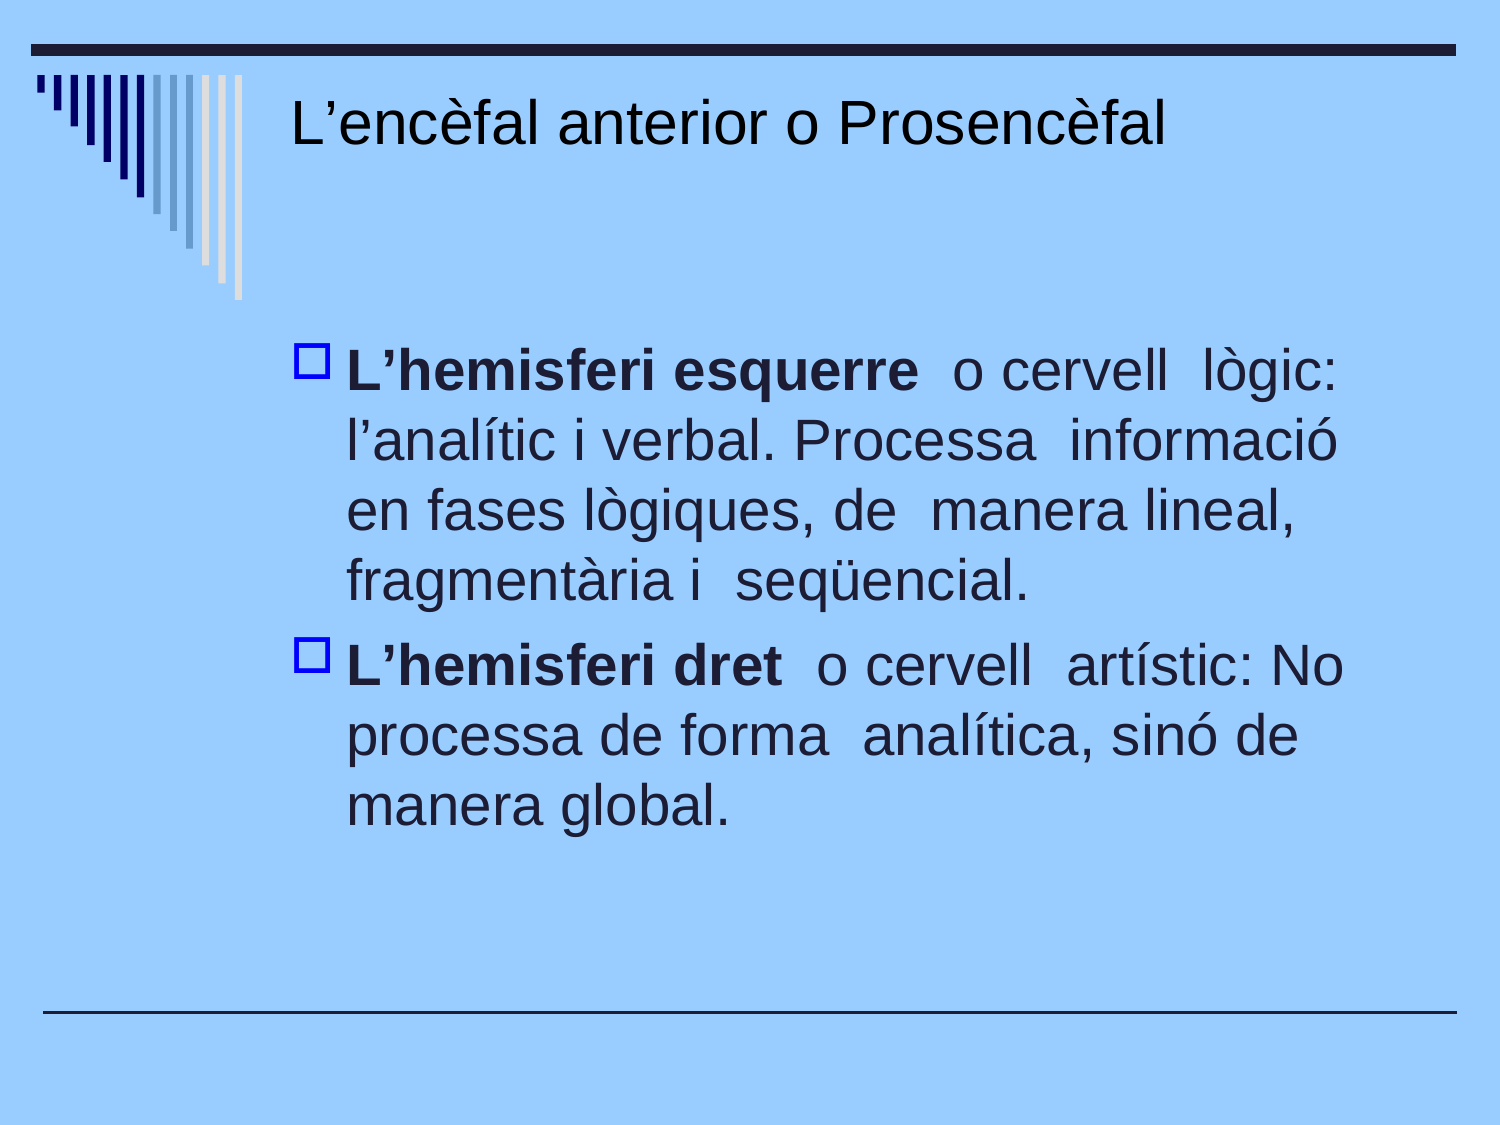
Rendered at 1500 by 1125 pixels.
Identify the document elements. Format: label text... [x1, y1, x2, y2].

list L’hemisferi esquerre o cervell lògic: l’analític i verbal. Processa informació en fases lògiques, de manera lineal, fragmentària i seqüencial. L’hemisferi dret o cervell artístic: No processa de forma analítica, sinó de manera global. [274, 324, 1425, 1001]
title L’encèfal anterior o Prosencèfal [274, 75, 1425, 288]
